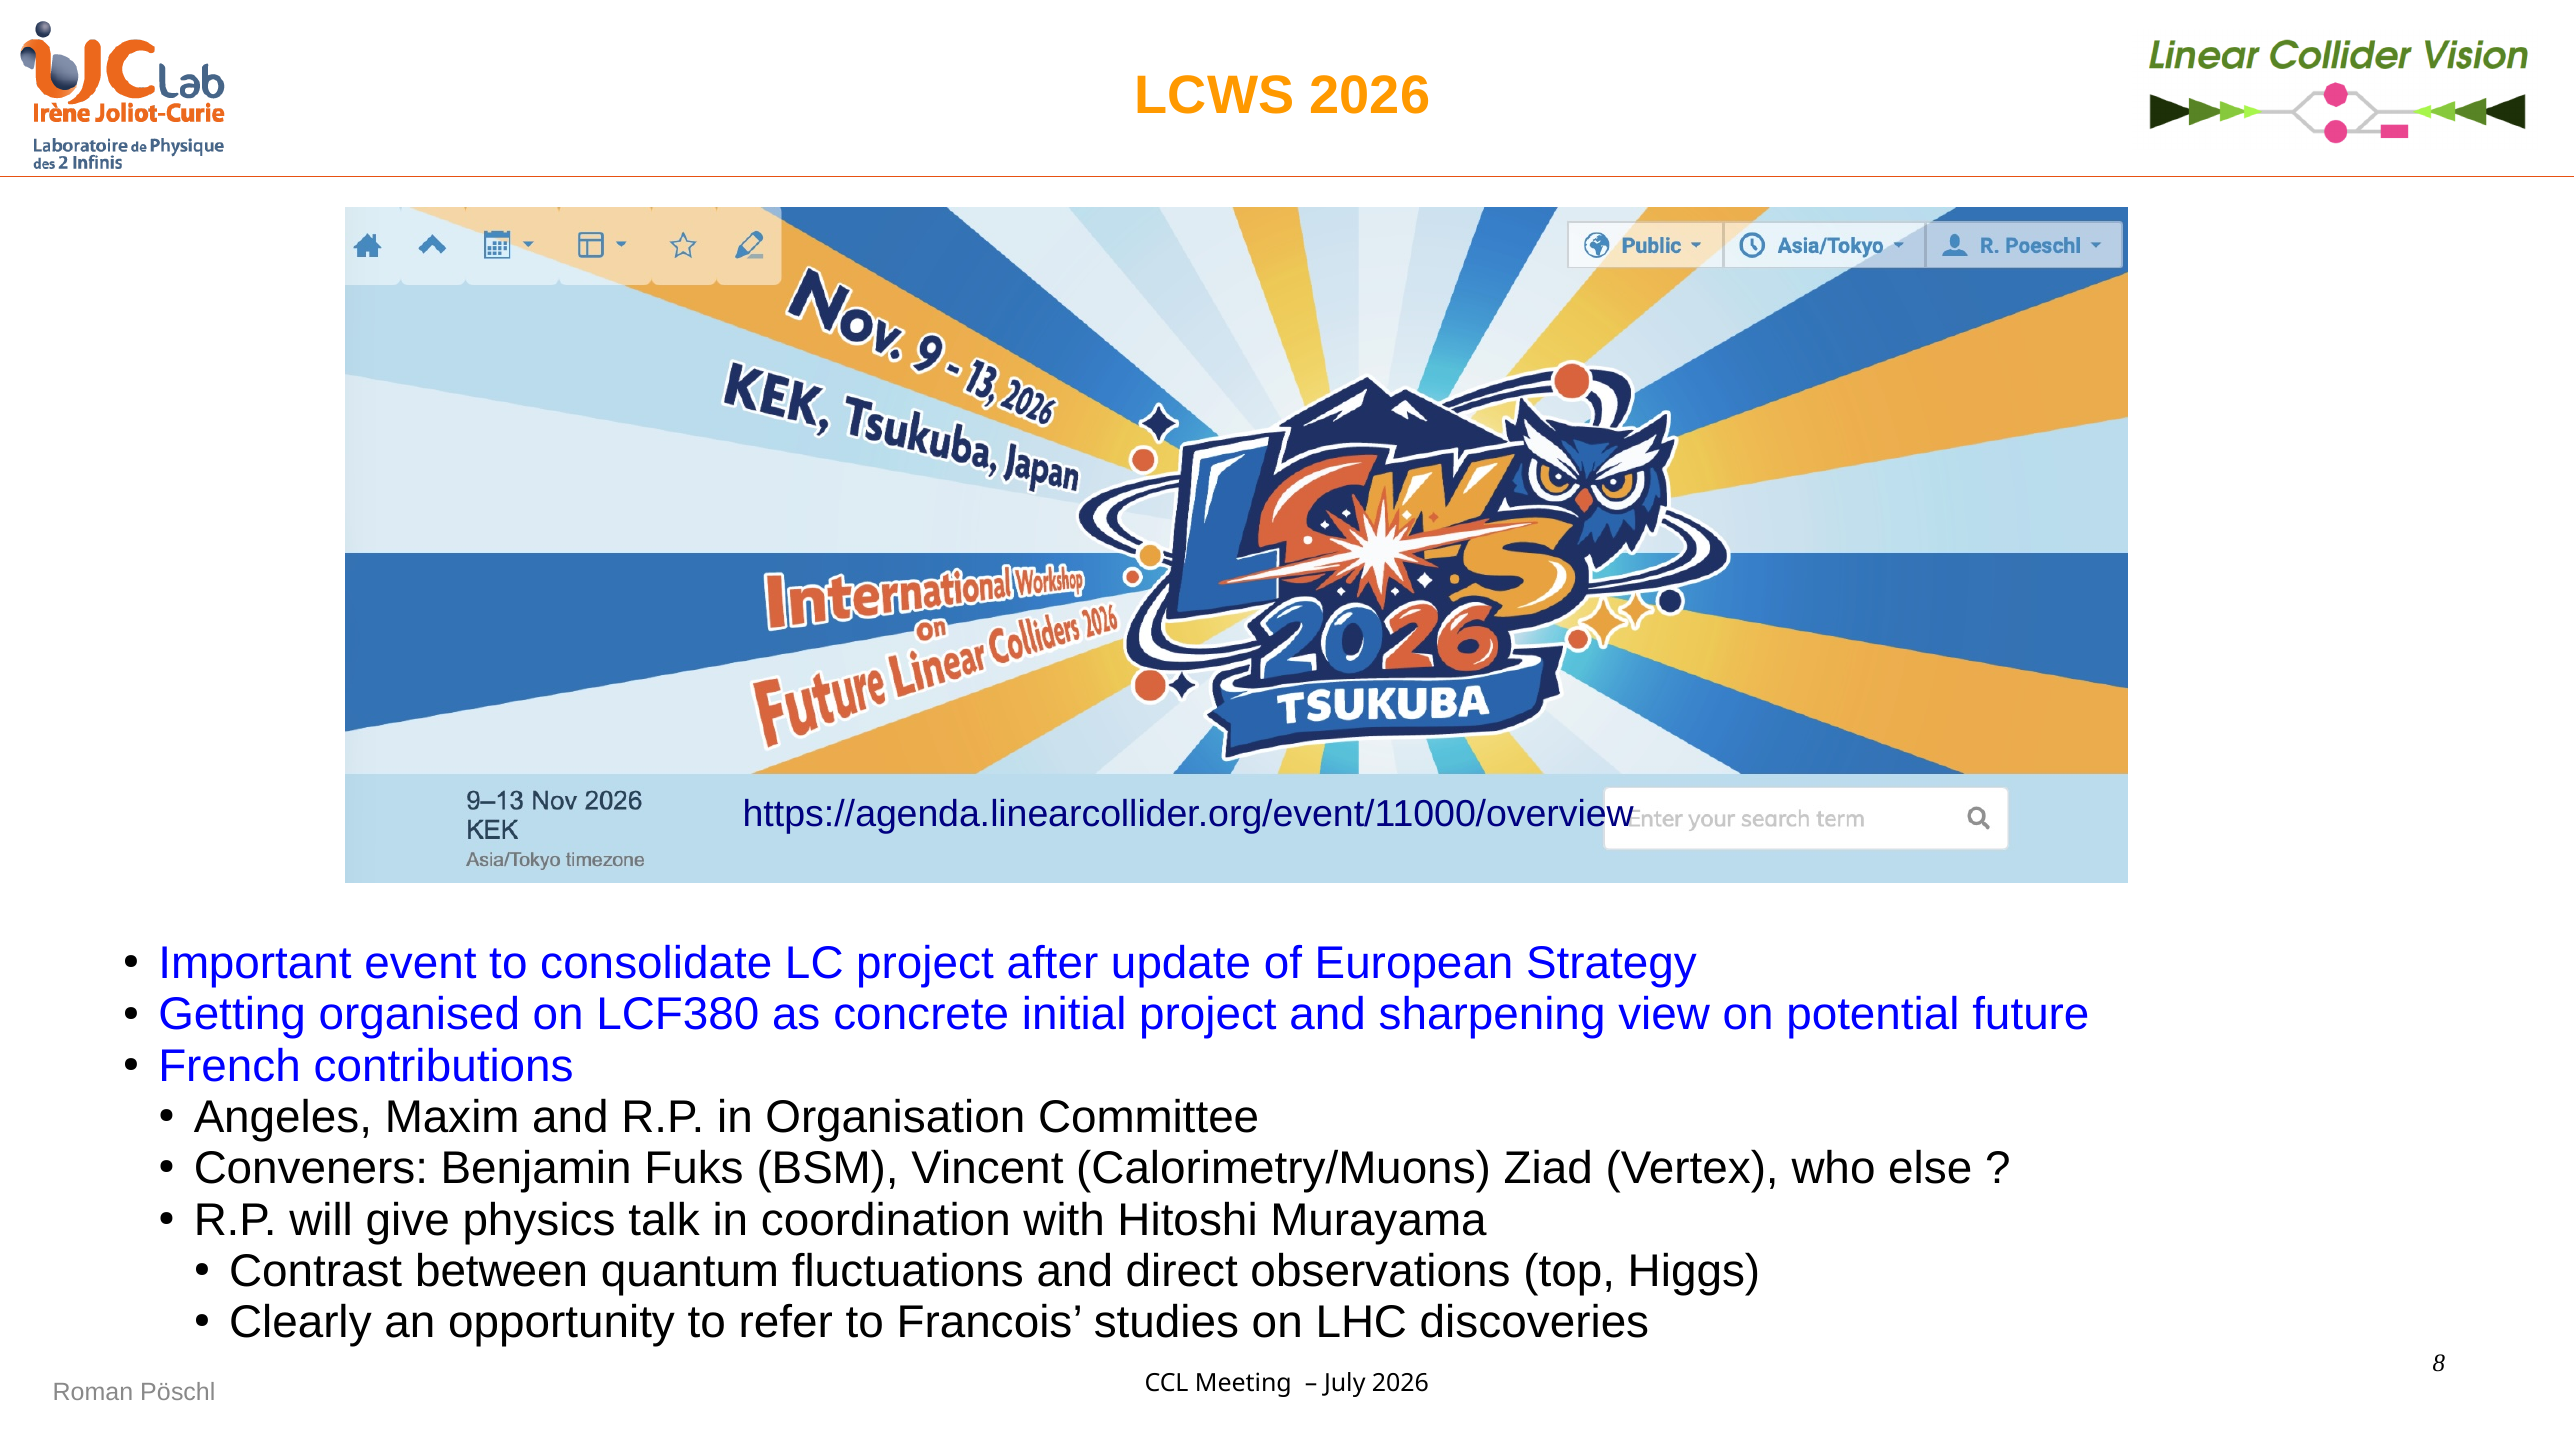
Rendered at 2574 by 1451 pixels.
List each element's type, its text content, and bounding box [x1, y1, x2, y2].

picture [2449, 29, 2538, 150]
text_box Important event to consolidate LC project after update of European Strategy Getting organised on LCF380 as concrete initial project and sharpening view on potential future French contributions Angeles, Maxim and R.P. in Organisation Committee Conveners: Benjamin Fuks (BSM), Vincent (Calorimetry/Muons) Ziad (Vertex), who else ? R.P. will give physics talk in coordination with Hitoshi Murayama Contrast between quantum fluctuations and direct observations (top, Higgs) Clearly an opportunity to refer to Francois’ studies on LHC discoveries [108, 929, 2353, 1451]
title LCWS 2026 [132, 29, 2449, 159]
text_box https://agenda.linearcollider.org/event/11000/overview [727, 785, 2050, 856]
picture [4, 5, 240, 184]
picture [345, 207, 2128, 883]
